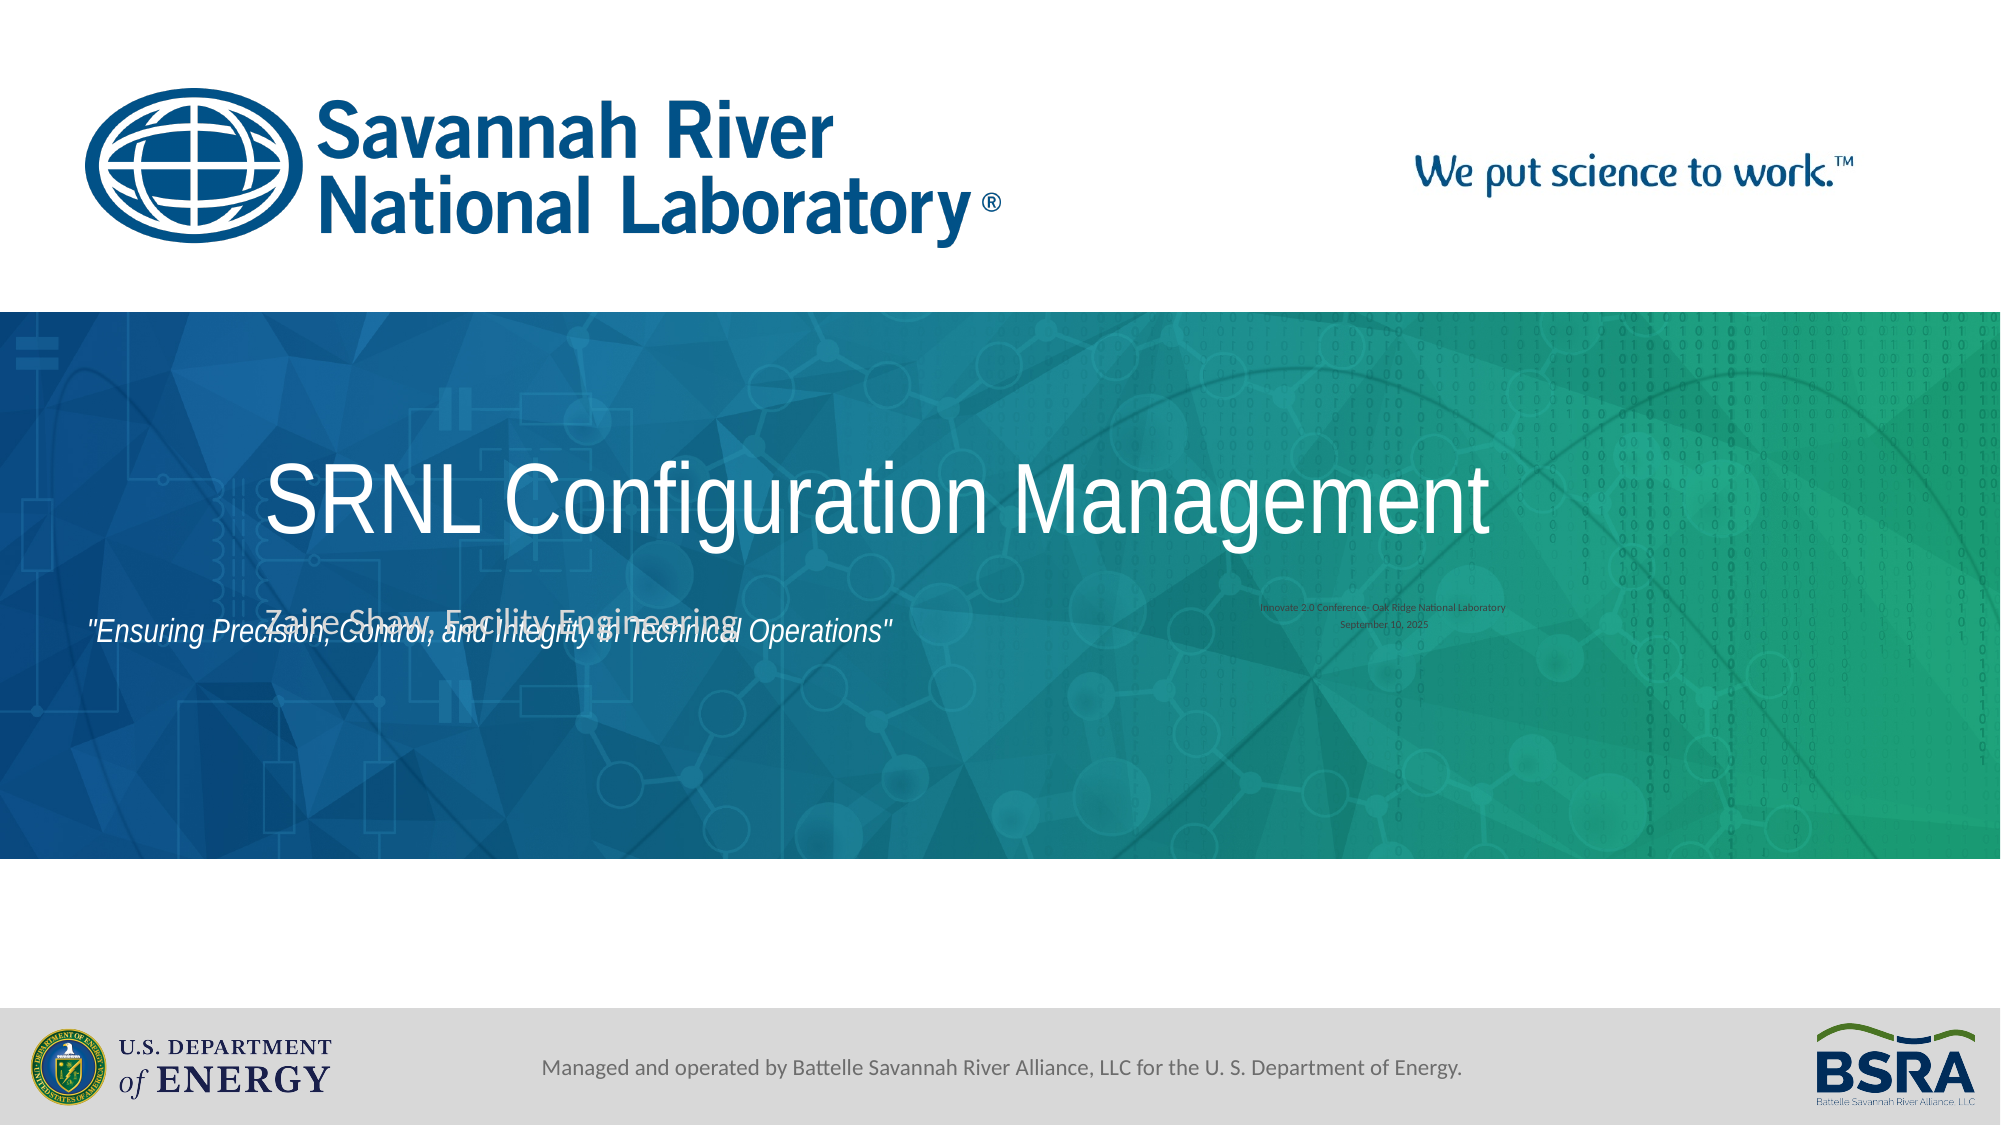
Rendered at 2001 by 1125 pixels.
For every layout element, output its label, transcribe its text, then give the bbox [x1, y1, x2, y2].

subtitle "Ensuring Precision, Control, and Integrity in Technical Operations" [71, 606, 1572, 701]
title SRNL Configuration Management [71, 361, 1572, 593]
list Zaire Shaw, Facility Engineering [90, 699, 1591, 784]
list Innovate 2.0 Conference- Oak Ridge National Laboratory September 10, 2025 [24, 880, 1939, 1098]
